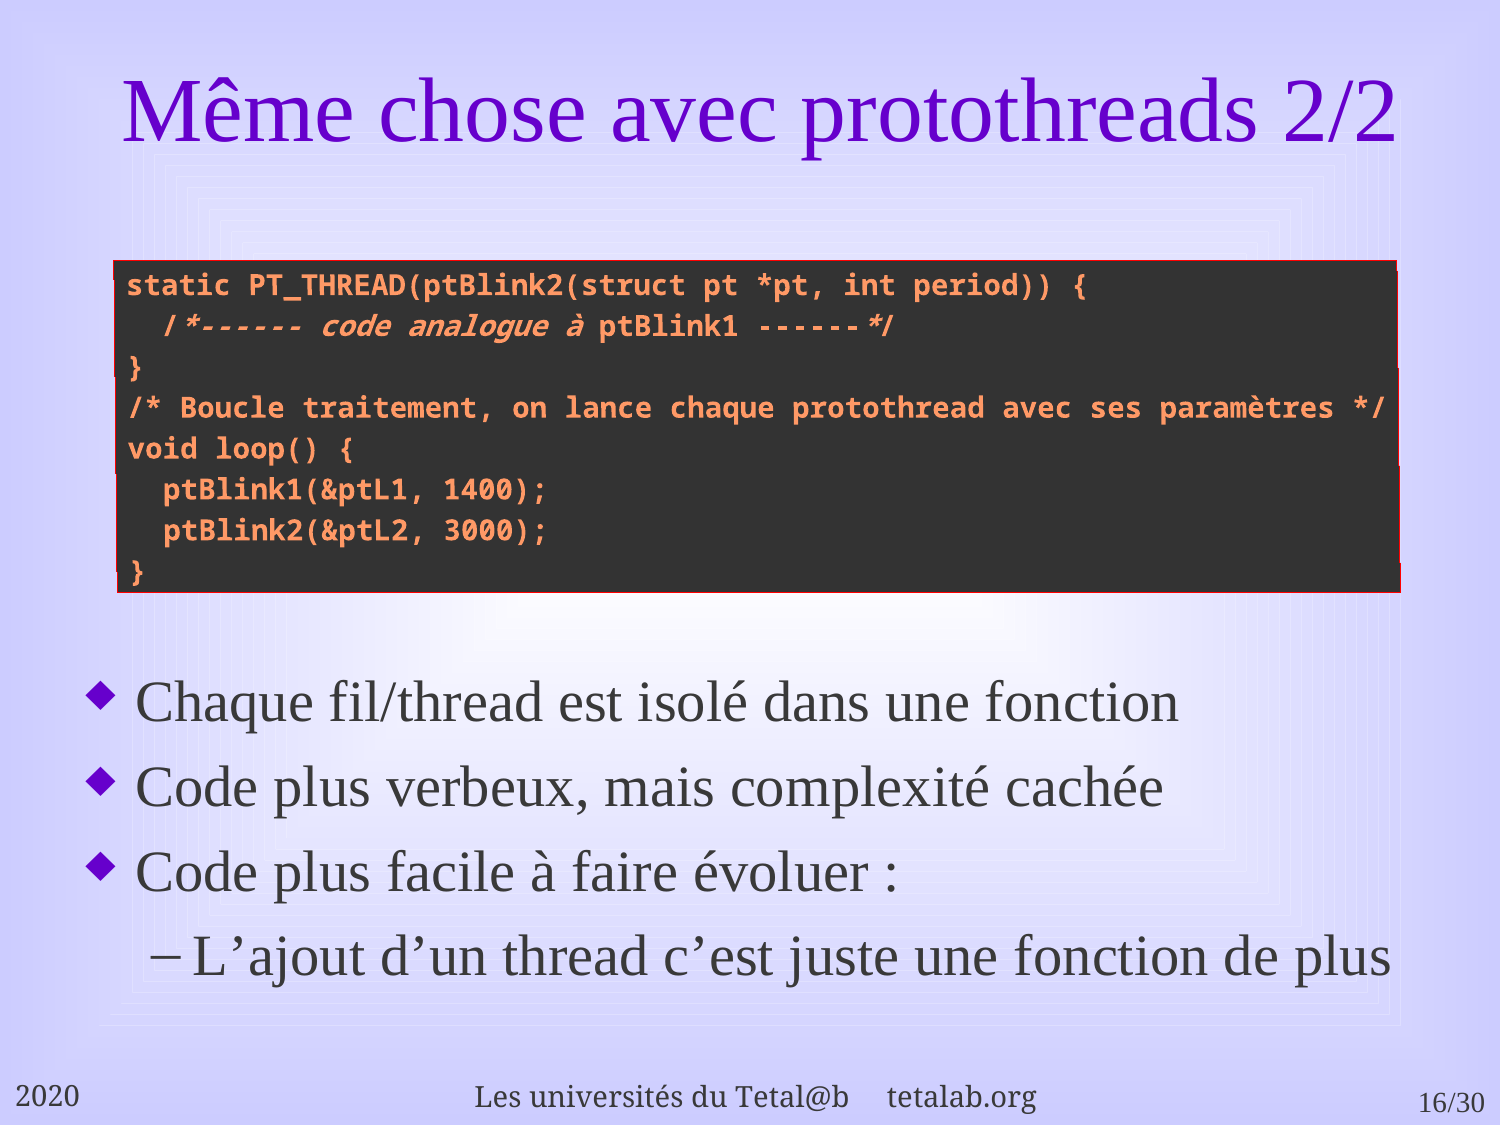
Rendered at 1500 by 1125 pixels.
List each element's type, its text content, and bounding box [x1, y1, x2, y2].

text_box static PT_THREAD(ptBlink2(struct pt *pt, int period)) { /*------ code analogue à ptBlink1 ------*/ } /* Boucle traitement, on lance chaque protothread avec ses paramètres */ void loop() { ptBlink1(&ptL1, 1400); ptBlink2(&ptL2, 3000); } [113, 260, 1401, 593]
list Chaque fil/thread est isolé dans une fonction Code plus verbeux, mais complexité cachée Code plus facile à faire évoluer : L’ajout d’un thread c’est juste une fonction de plus [70, 655, 1453, 1046]
title Même chose avec protothreads 2/2 [0, 5, 1500, 204]
